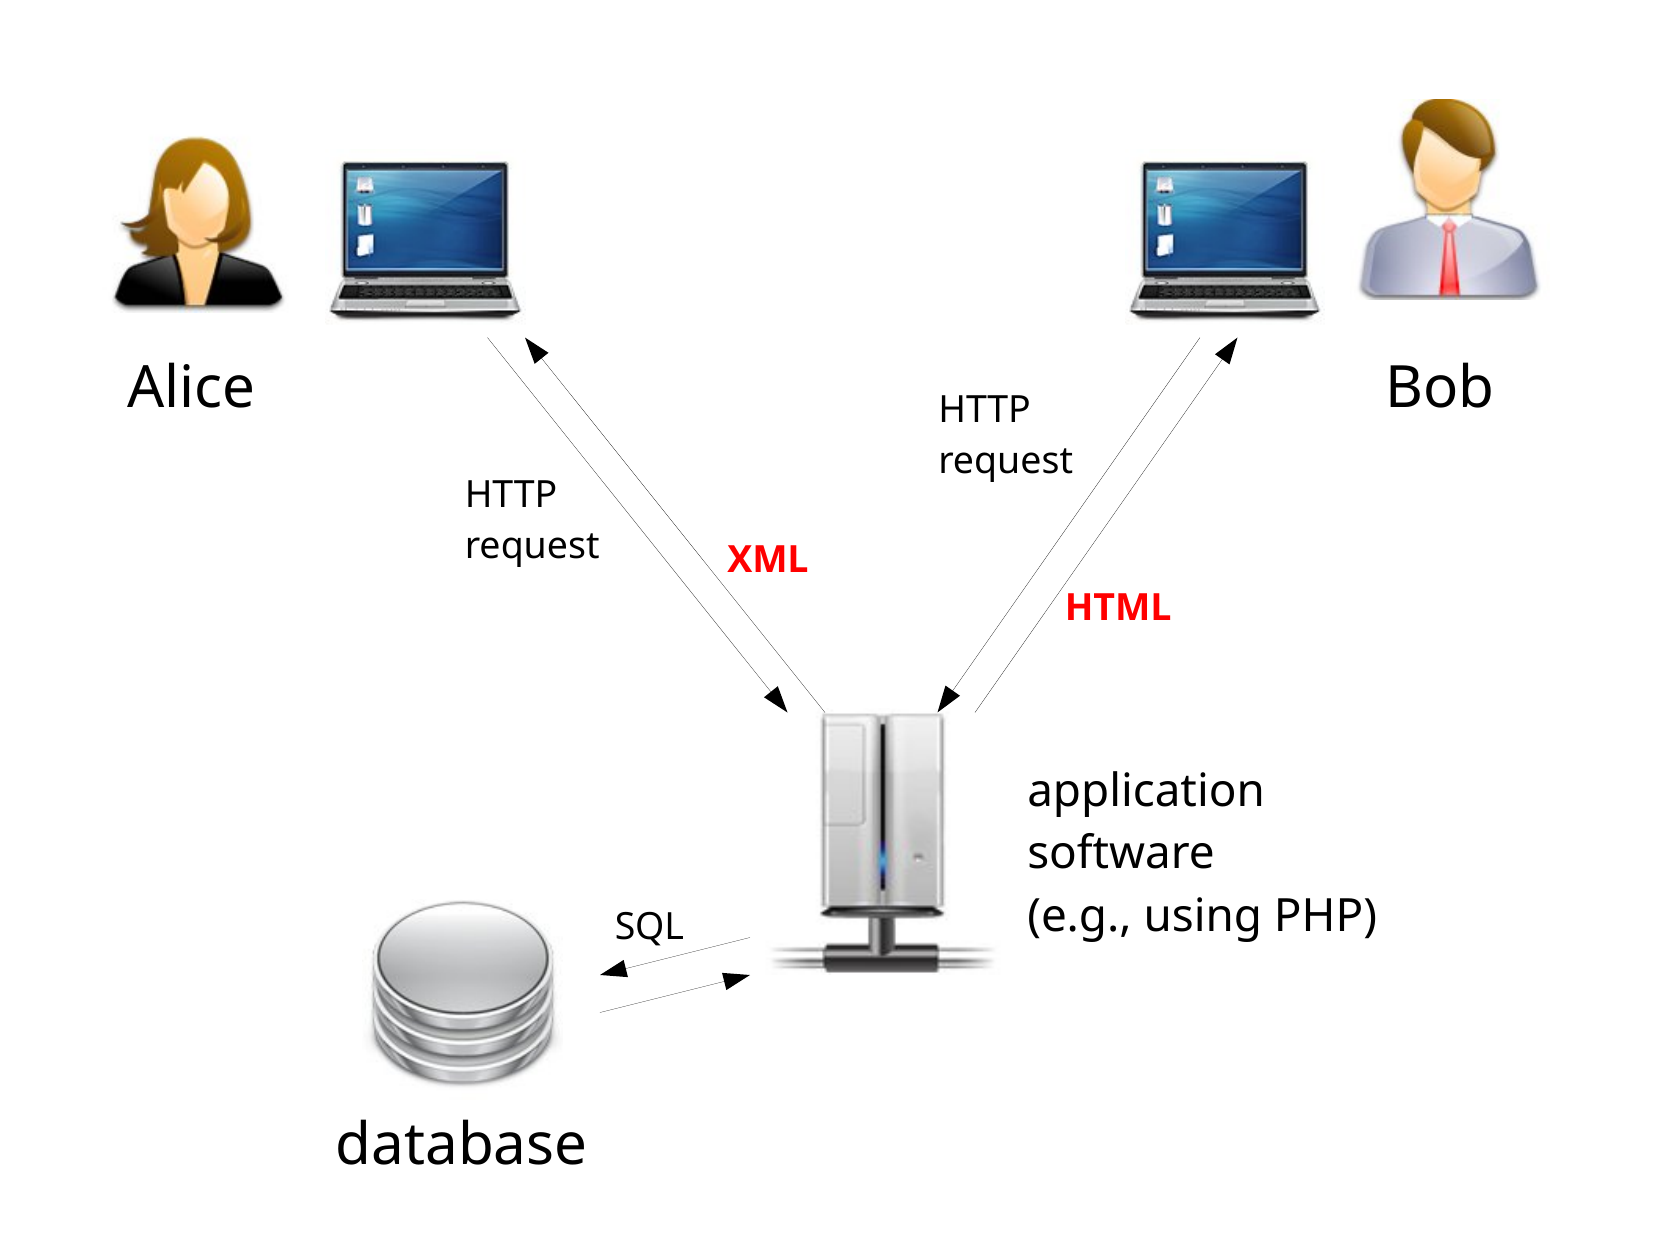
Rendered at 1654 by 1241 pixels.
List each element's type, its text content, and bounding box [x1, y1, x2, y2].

text_box Bob [1371, 337, 1538, 424]
picture [1350, 99, 1550, 301]
picture [100, 112, 301, 313]
text_box HTTP request [450, 460, 652, 567]
picture [1125, 149, 1325, 350]
text_box application software (e.g., using PHP) [1012, 750, 1576, 932]
text_box SQL [600, 892, 839, 976]
picture [362, 899, 563, 1095]
text_box HTML [1050, 573, 1289, 656]
text_box database [321, 1095, 676, 1201]
text_box HTTP request [624, 460, 652, 494]
text_box HTTP request [923, 375, 1163, 481]
picture [325, 149, 526, 350]
text_box XML [712, 525, 952, 608]
text_box Alice [112, 337, 301, 424]
picture [750, 708, 1017, 976]
